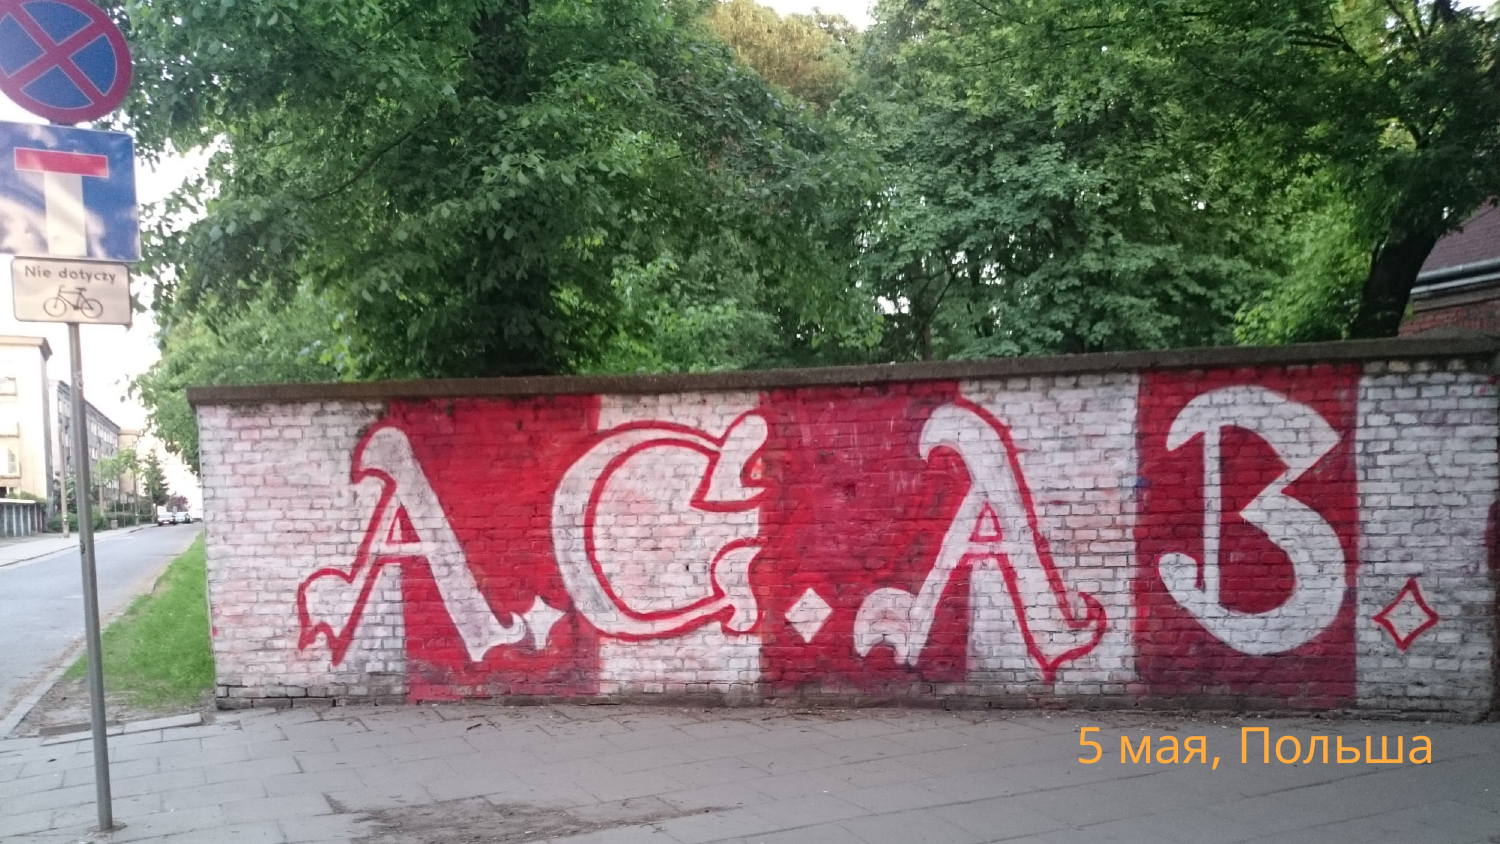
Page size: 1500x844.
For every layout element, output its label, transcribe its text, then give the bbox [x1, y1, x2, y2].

picture [0, 0, 1500, 844]
list 5 мая, Польша [51, 694, 1451, 794]
